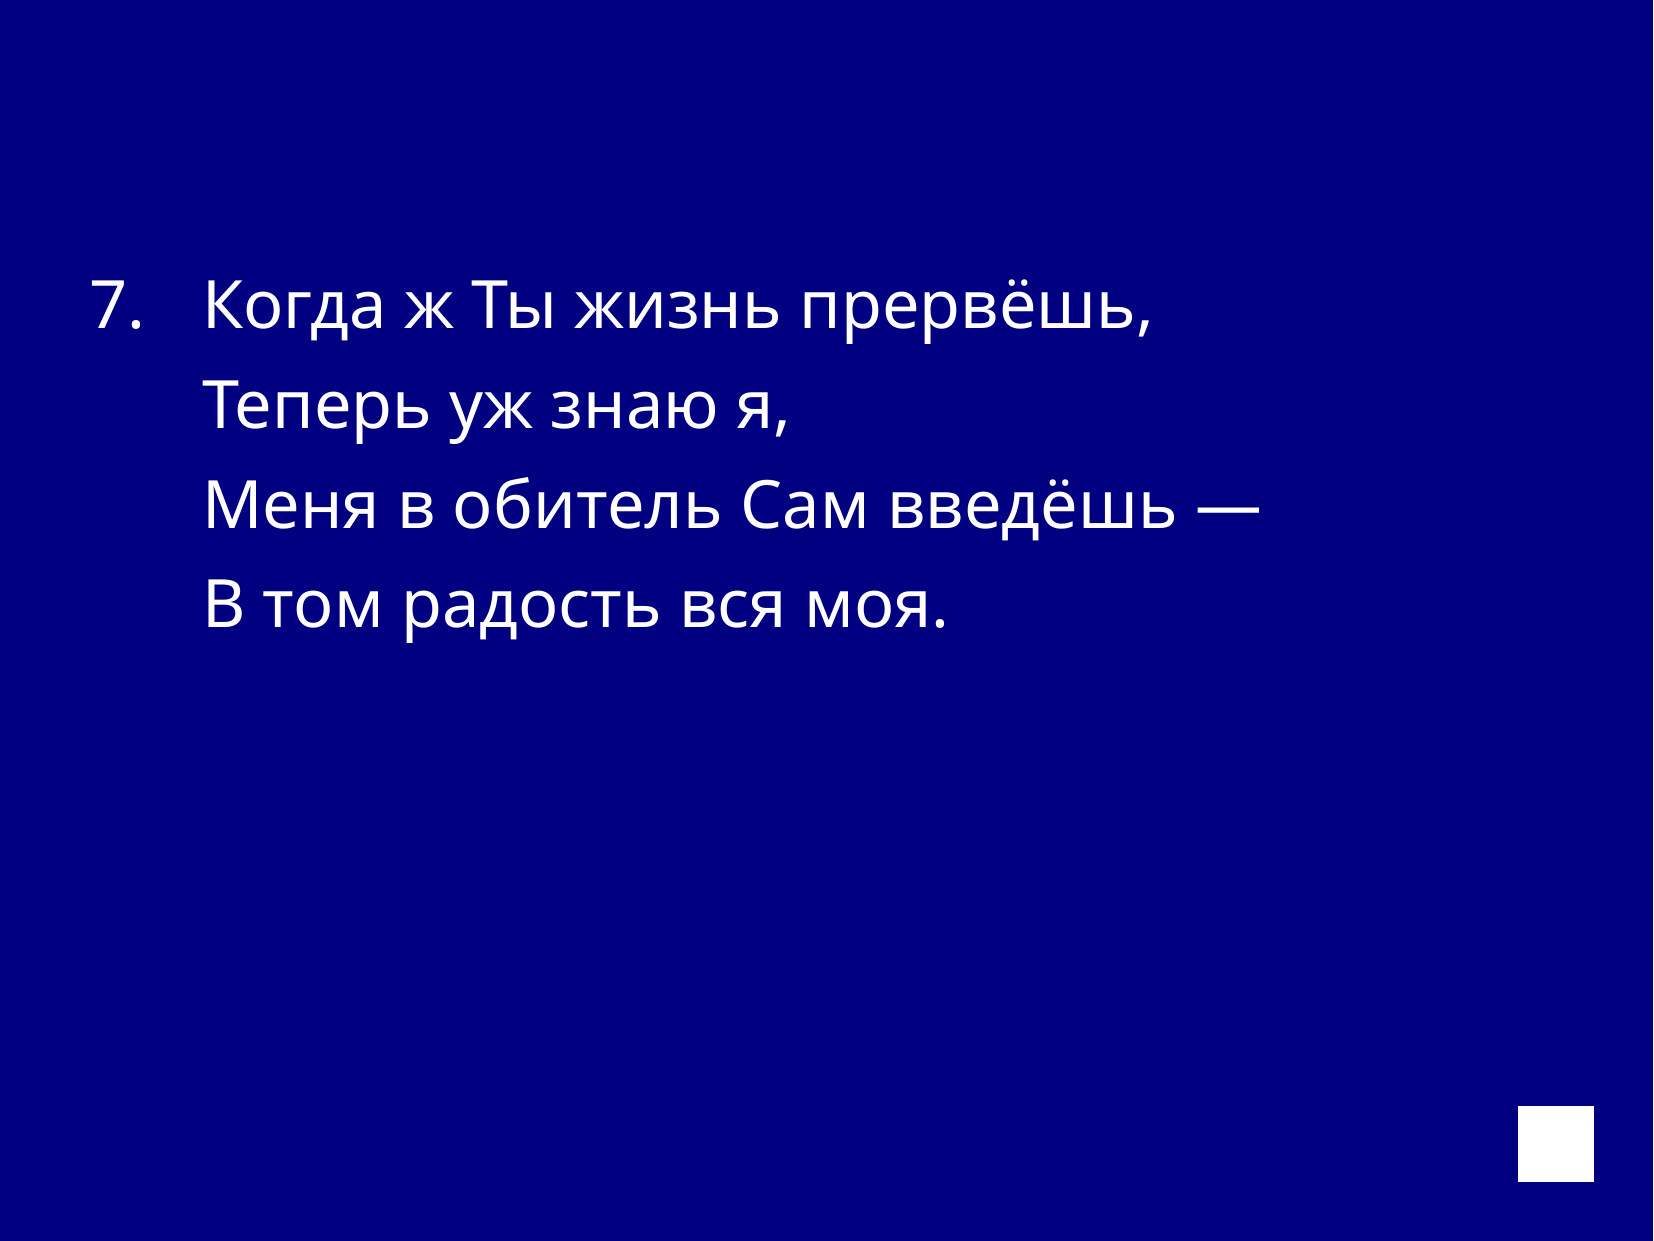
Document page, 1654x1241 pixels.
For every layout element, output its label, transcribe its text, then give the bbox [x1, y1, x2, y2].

text_box [1518, 1106, 1594, 1182]
text_box 7. Когда ж Ты жизнь прервёшь, Теперь уж знаю я, Меня в обитель Сам введёшь — В том радость вся моя. [75, 150, 1576, 1163]
